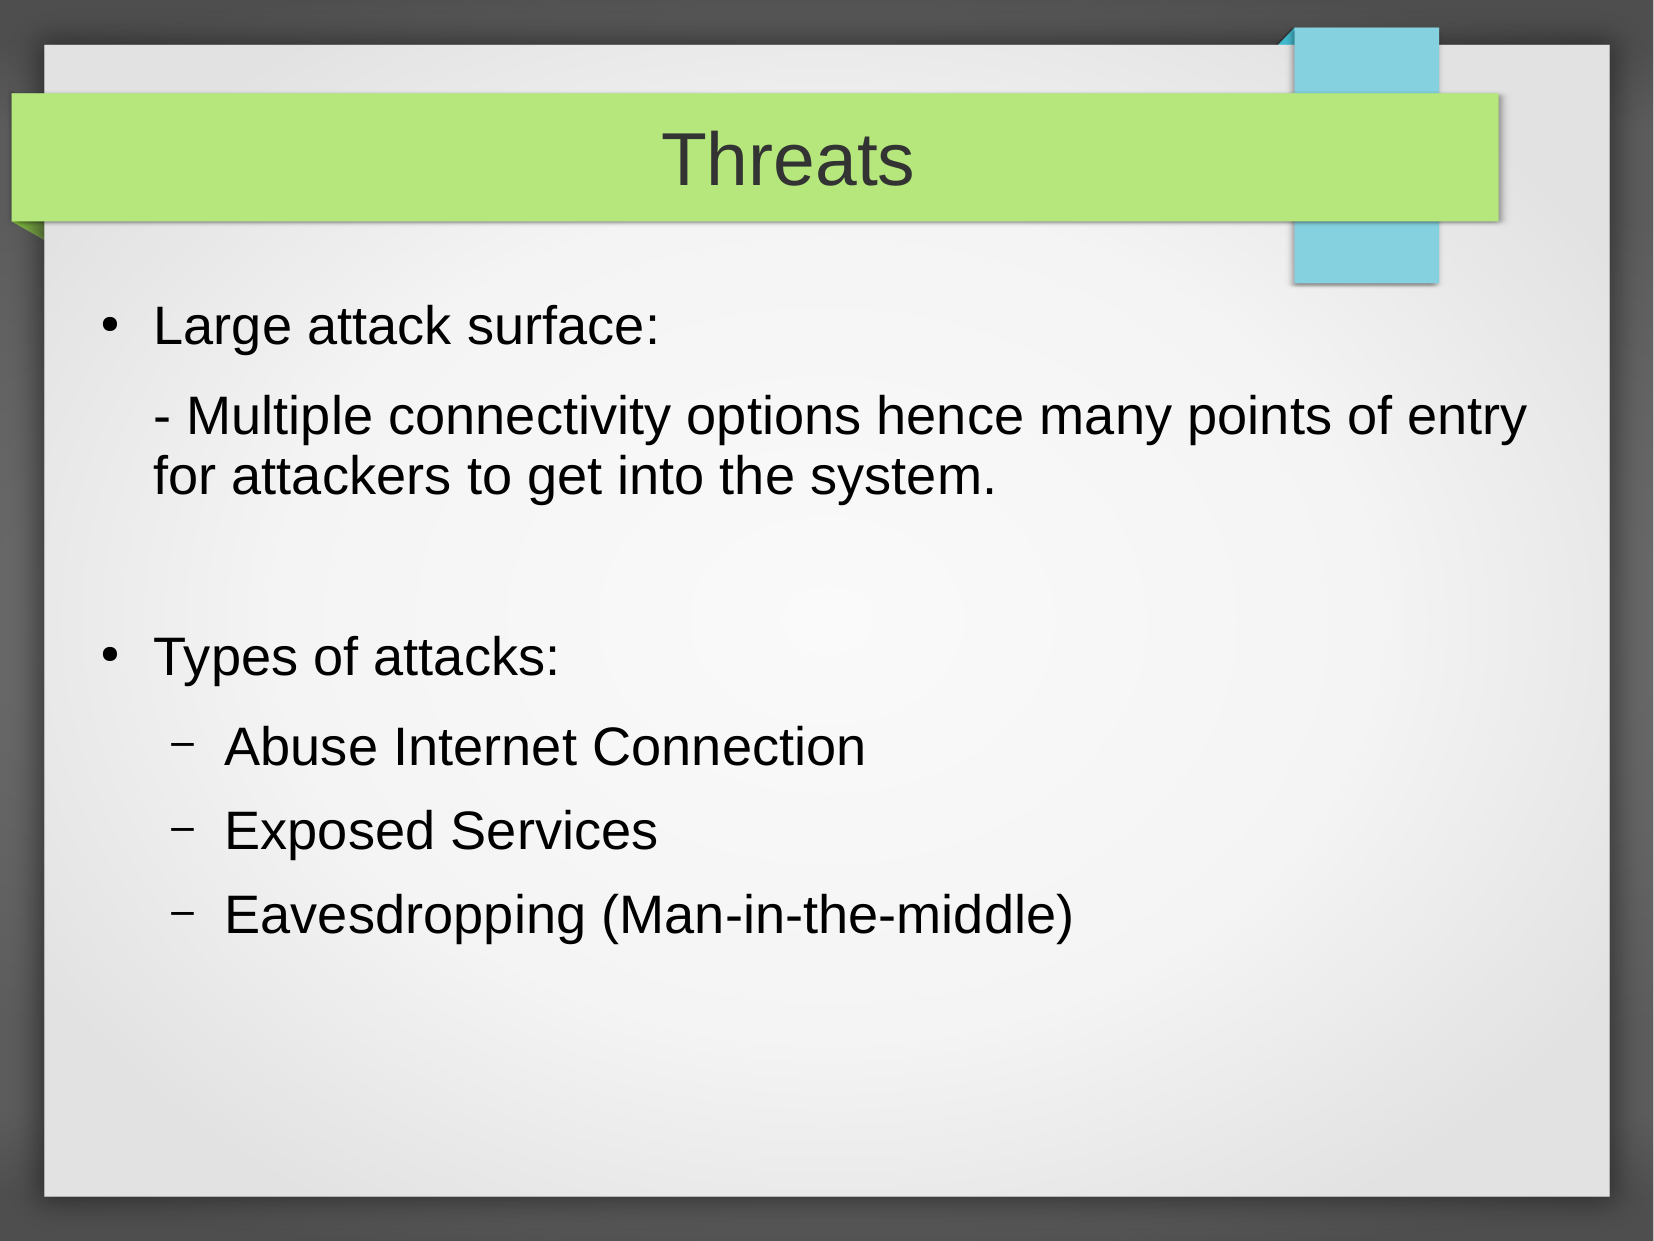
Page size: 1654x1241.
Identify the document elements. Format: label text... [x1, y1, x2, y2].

title Threats [70, 106, 1506, 213]
list Large attack surface: - Multiple connectivity options hence many points of entry for attackers to get into the system. Types of attacks: Abuse Internet Connection Exposed Services Eavesdropping (Man-in-the-middle) [82, 295, 1538, 1123]
picture [0, 0, 1654, 1241]
